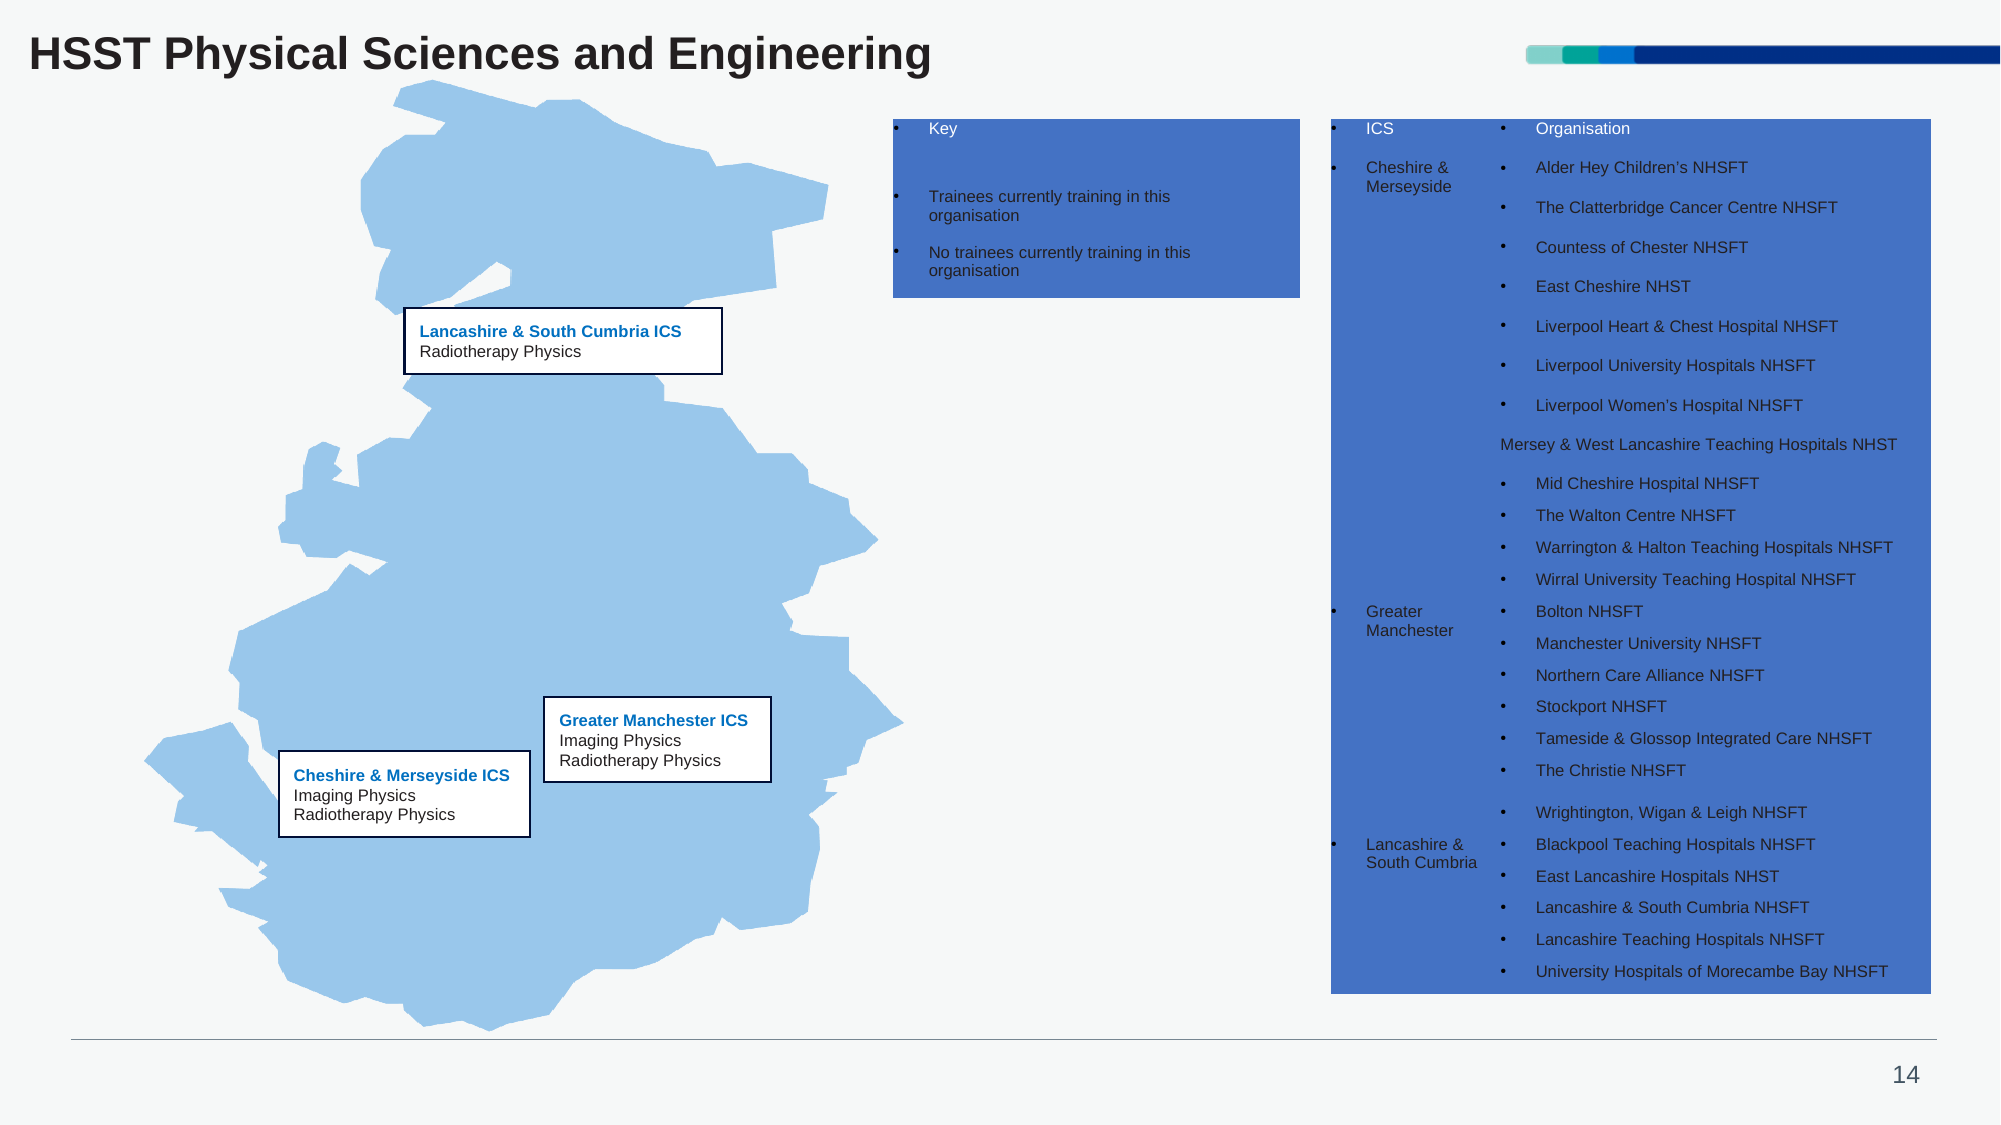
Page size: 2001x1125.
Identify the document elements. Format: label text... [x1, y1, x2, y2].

text_box Lancashire & South Cumbria ICS Radiotherapy Physics [405, 308, 722, 374]
table_cell Greater Manchester [1331, 602, 1500, 835]
table_cell Mid Cheshire Hospital NHSFT [1500, 475, 1931, 507]
table_cell Blackpool Teaching Hospitals NHSFT [1500, 835, 1931, 867]
table_cell Liverpool Heart & Chest Hospital NHSFT [1500, 317, 1931, 356]
table_cell Tameside & Glossop Integrated Care NHSFT [1500, 730, 1931, 761]
table_cell Wirral University Teaching Hospital NHSFT [1500, 570, 1931, 602]
text_box Cheshire & Merseyside ICS Imaging Physics Radiotherapy Physics [279, 751, 530, 837]
table_cell Liverpool University Hospitals NHSFT [1500, 356, 1931, 396]
table_cell East Cheshire NHST [1500, 277, 1931, 317]
table_cell Stockport NHSFT [1500, 698, 1931, 730]
table_cell The Clatterbridge Cancer Centre NHSFT [1500, 198, 1931, 238]
table_cell No trainees currently training in this organisation [893, 243, 1249, 298]
table_cell Wrightington, Wigan & Leigh NHSFT [1500, 803, 1931, 835]
table_header Organisation [1500, 119, 1931, 159]
table_header [1249, 119, 1300, 188]
table_header ICS [1331, 119, 1500, 159]
table_cell University Hospitals of Morecambe Bay NHSFT [1500, 962, 1931, 994]
text_box Greater Manchester ICS Imaging Physics Radiotherapy Physics [544, 697, 771, 782]
table_cell The Walton Centre NHSFT [1500, 507, 1931, 539]
table_cell Northern Care Alliance NHSFT [1500, 666, 1931, 698]
table_cell Countess of Chester NHSFT [1500, 238, 1931, 277]
table_cell Cheshire & Merseyside [1331, 159, 1500, 602]
table_cell Lancashire Teaching Hospitals NHSFT [1500, 931, 1931, 962]
table_cell Lancashire & South Cumbria [1331, 835, 1500, 994]
table_cell Warrington & Halton Teaching Hospitals NHSFT [1500, 539, 1931, 570]
title HSST Physical Sciences and Engineering [29, 13, 1900, 98]
table_cell Manchester University NHSFT [1500, 634, 1931, 666]
table_header Key [893, 119, 1249, 188]
table_cell Alder Hey Children’s NHSFT [1500, 159, 1931, 198]
table_cell Trainees currently training in this organisation [893, 188, 1249, 243]
table_cell Liverpool Women’s Hospital NHSFT [1500, 396, 1931, 435]
picture [118, 98, 937, 1046]
table_cell The Christie NHSFT [1500, 761, 1931, 803]
table_cell [1249, 243, 1300, 298]
table_cell Lancashire & South Cumbria NHSFT [1500, 899, 1931, 931]
table_cell Mersey & West Lancashire Teaching Hospitals NHST [1500, 435, 1931, 475]
table_cell Bolton NHSFT [1500, 602, 1931, 634]
table_cell East Lancashire Hospitals NHST [1500, 867, 1931, 899]
table_cell [1249, 188, 1300, 243]
